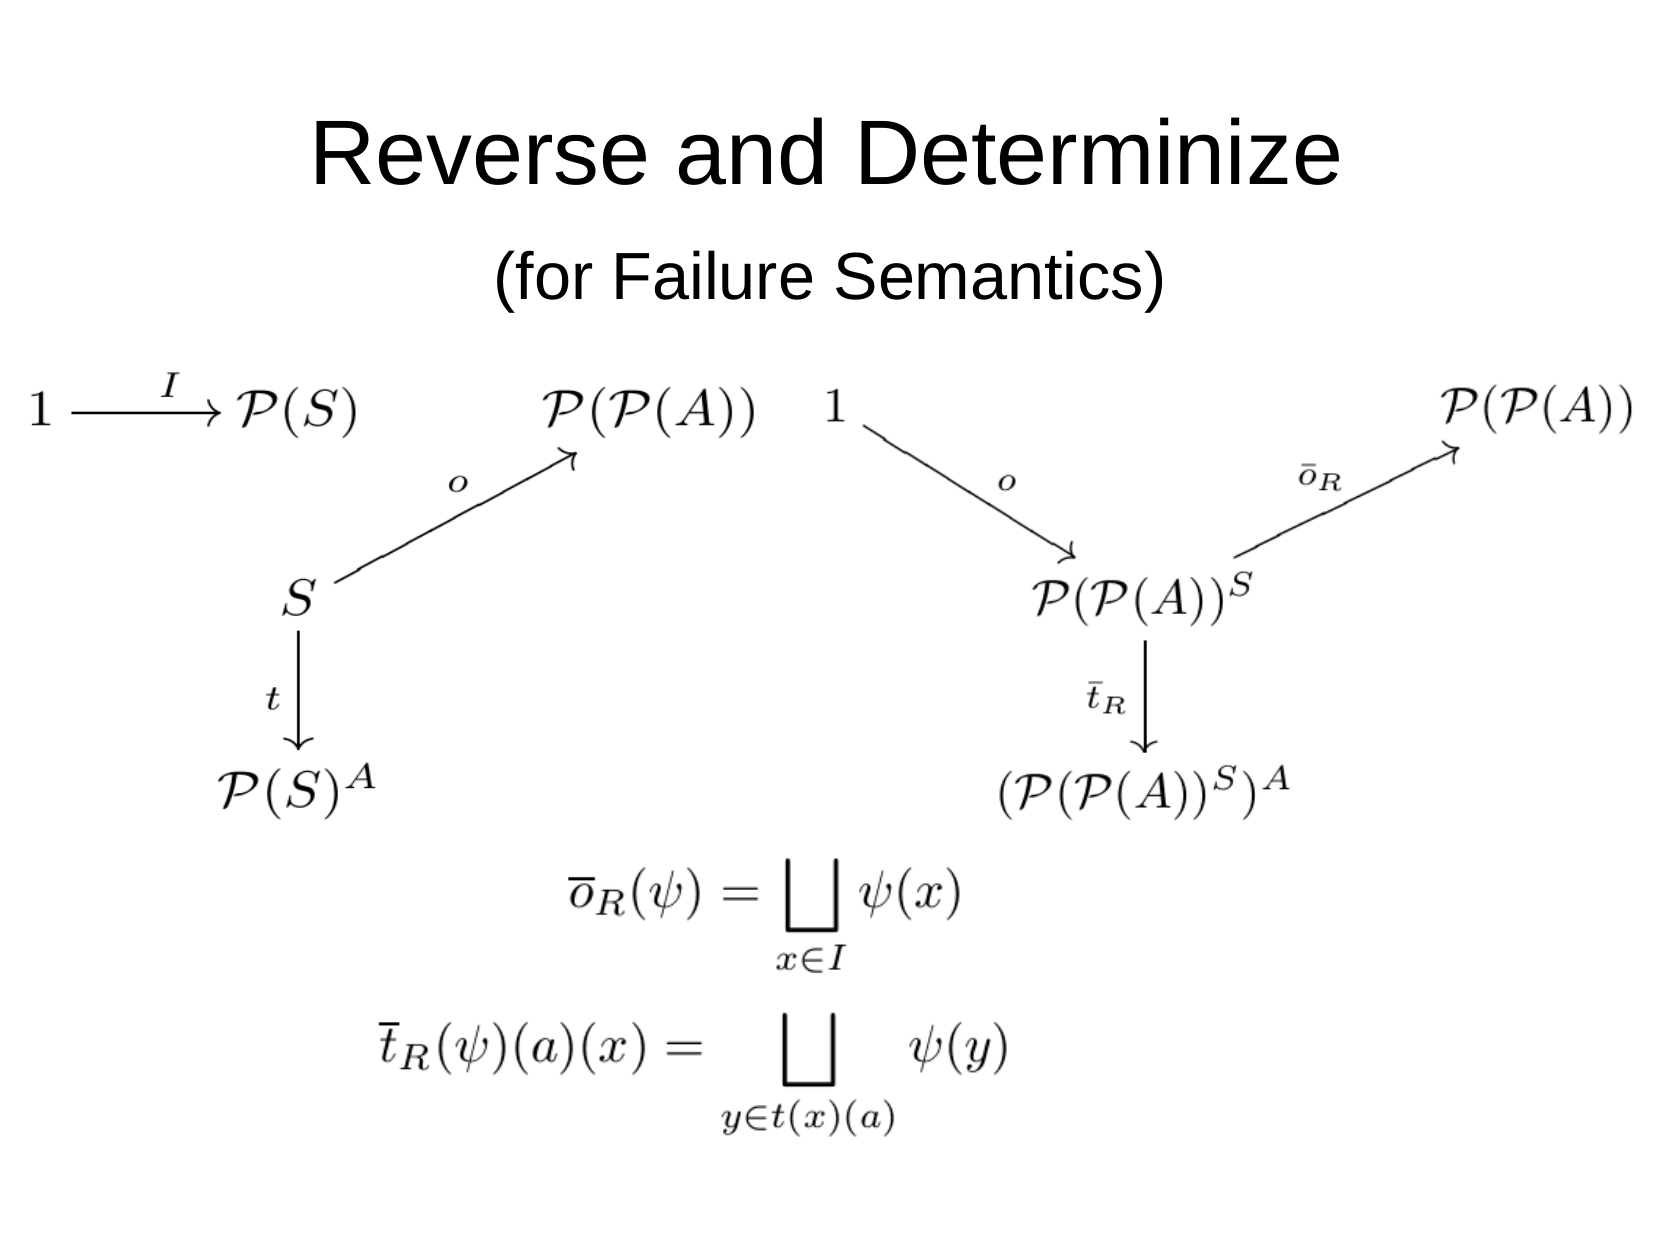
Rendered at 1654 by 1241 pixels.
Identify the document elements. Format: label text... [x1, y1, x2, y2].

title Reverse and Determinize [82, 49, 1571, 257]
text_box (for Failure Semantics) [116, 257, 1546, 760]
picture [5, 354, 1649, 1152]
